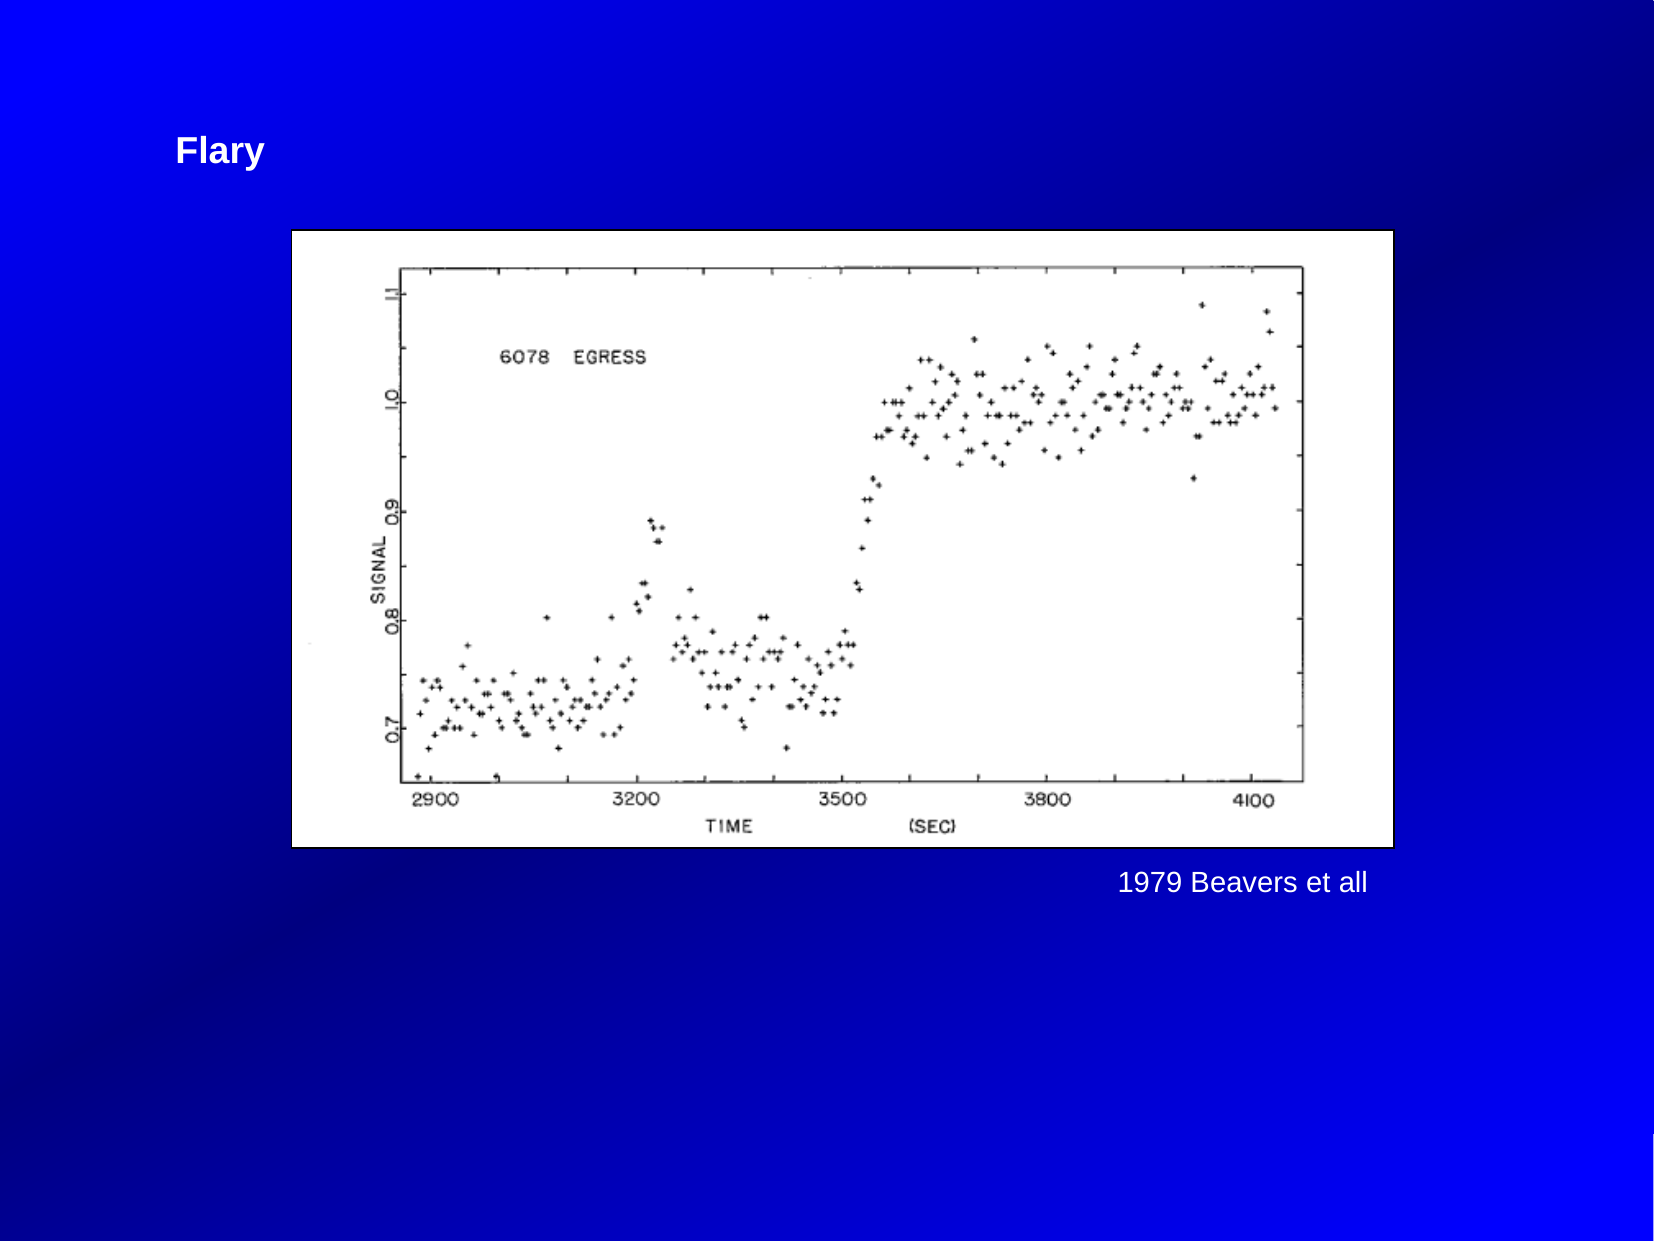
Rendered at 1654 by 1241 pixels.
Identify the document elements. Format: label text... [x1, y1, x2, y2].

text_box Flary [147, 118, 280, 179]
picture [292, 230, 1394, 848]
text_box 1979 Beavers et all [1092, 855, 1418, 906]
